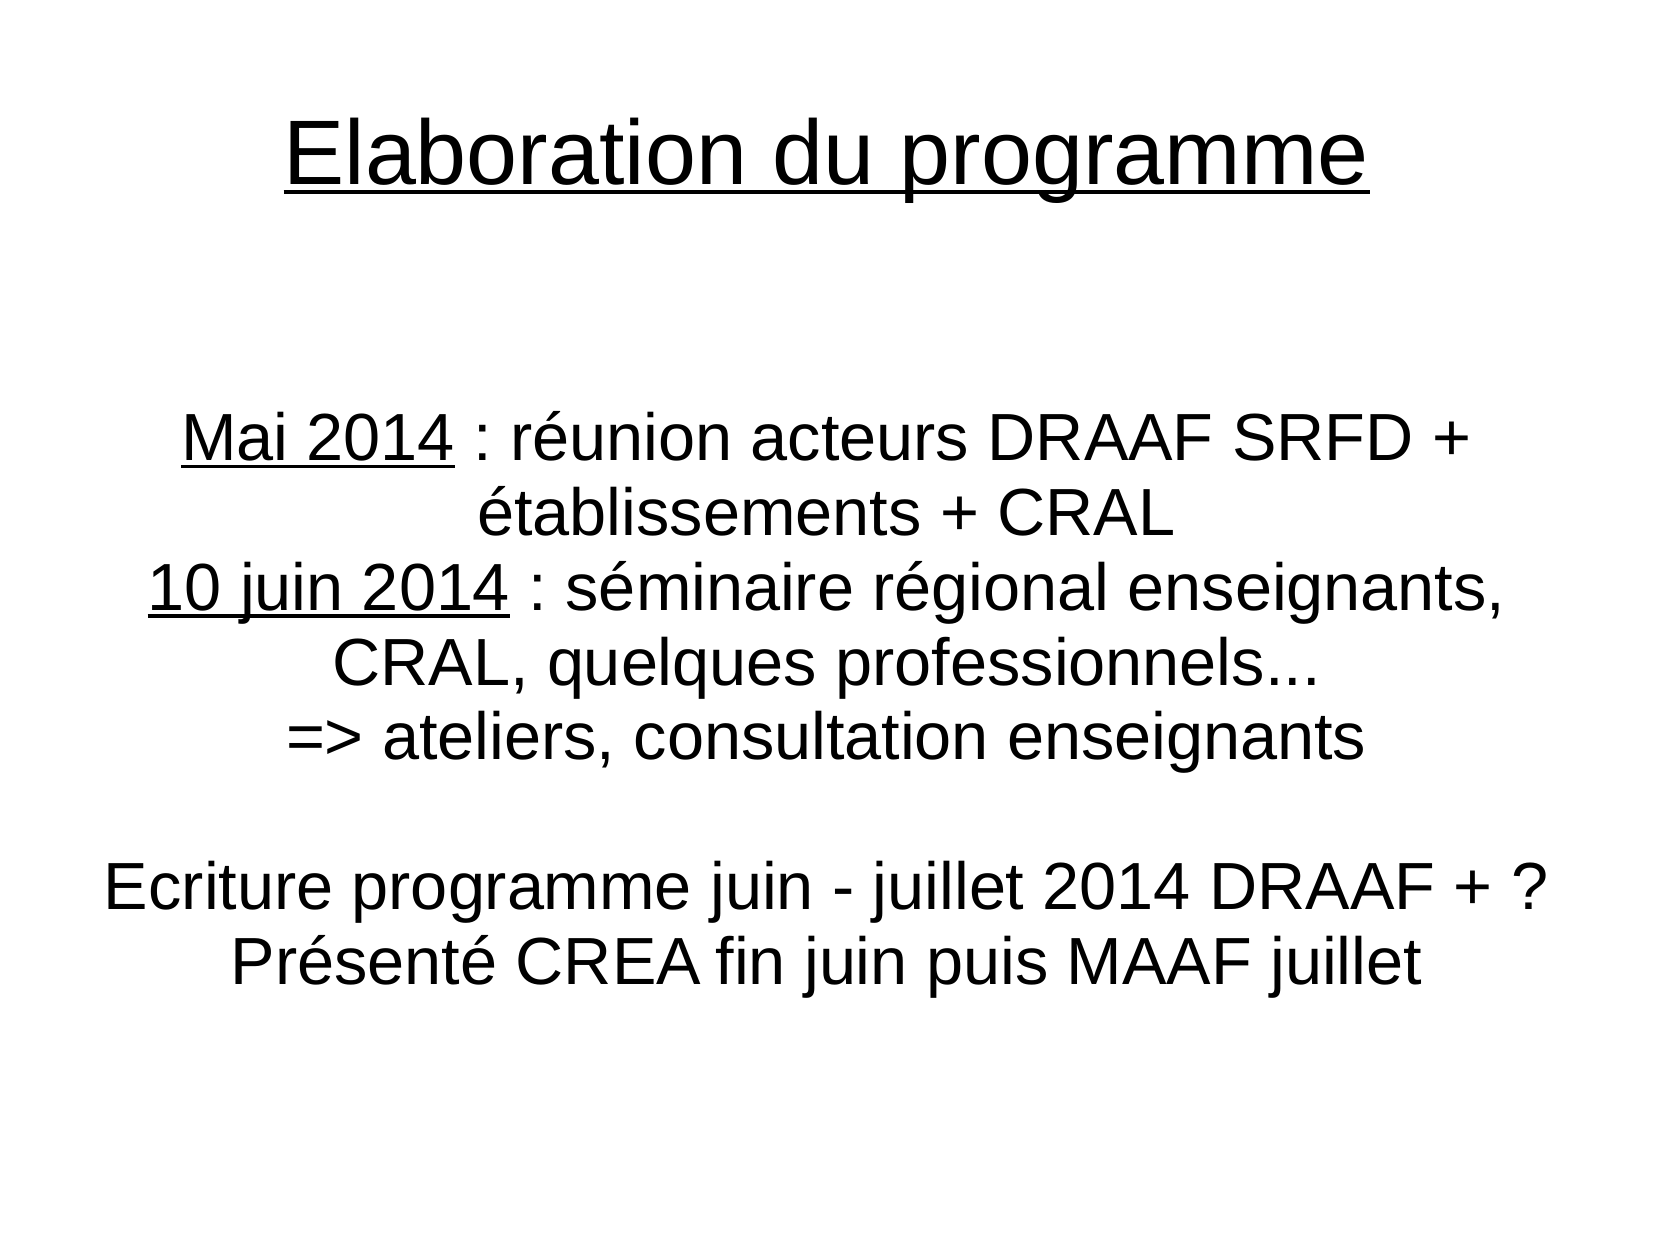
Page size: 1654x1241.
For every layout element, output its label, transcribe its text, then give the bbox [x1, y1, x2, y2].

title Elaboration du programme [82, 49, 1571, 257]
subtitle Mai 2014 : réunion acteurs DRAAF SRFD + établissements + CRAL 10 juin 2014 : séminaire régional enseignants, CRAL, quelques professionnels... => ateliers, consultation enseignants Ecriture programme juin - juillet 2014 DRAAF + ? Présenté CREA fin juin puis MAAF juillet [82, 290, 1571, 1109]
